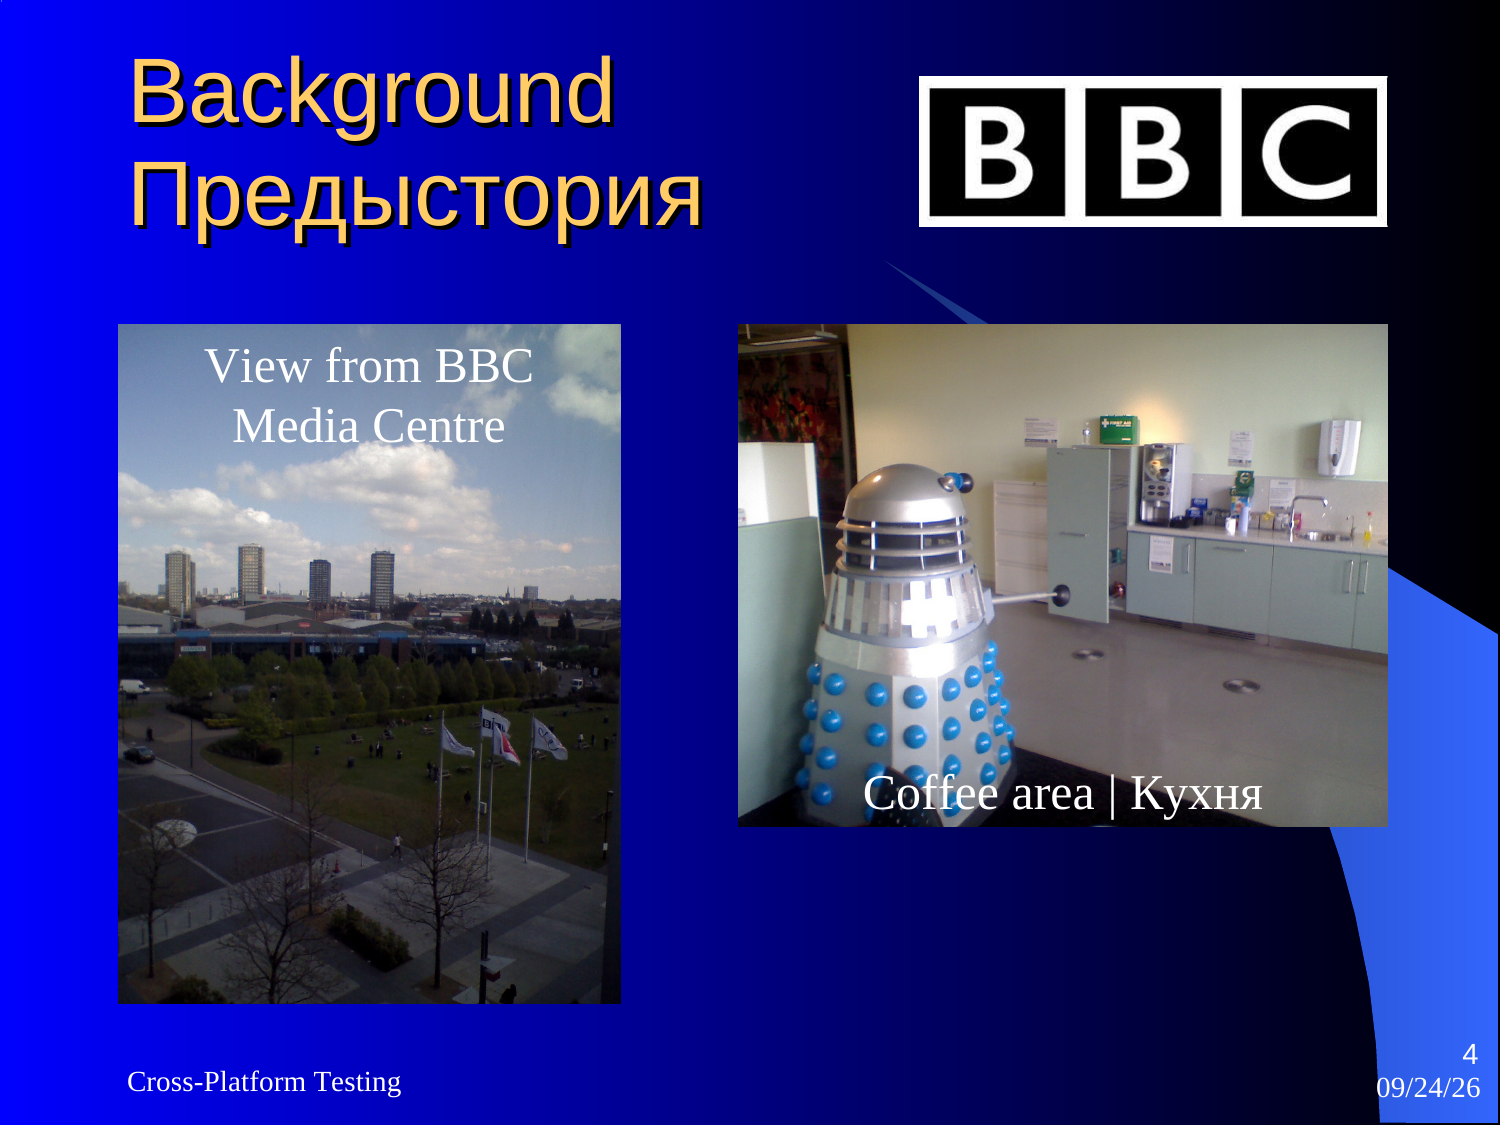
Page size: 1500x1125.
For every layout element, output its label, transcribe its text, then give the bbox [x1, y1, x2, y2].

picture [738, 324, 1388, 827]
picture [919, 76, 1388, 227]
picture [118, 324, 621, 1004]
title Background Предыстория [111, 32, 1438, 356]
